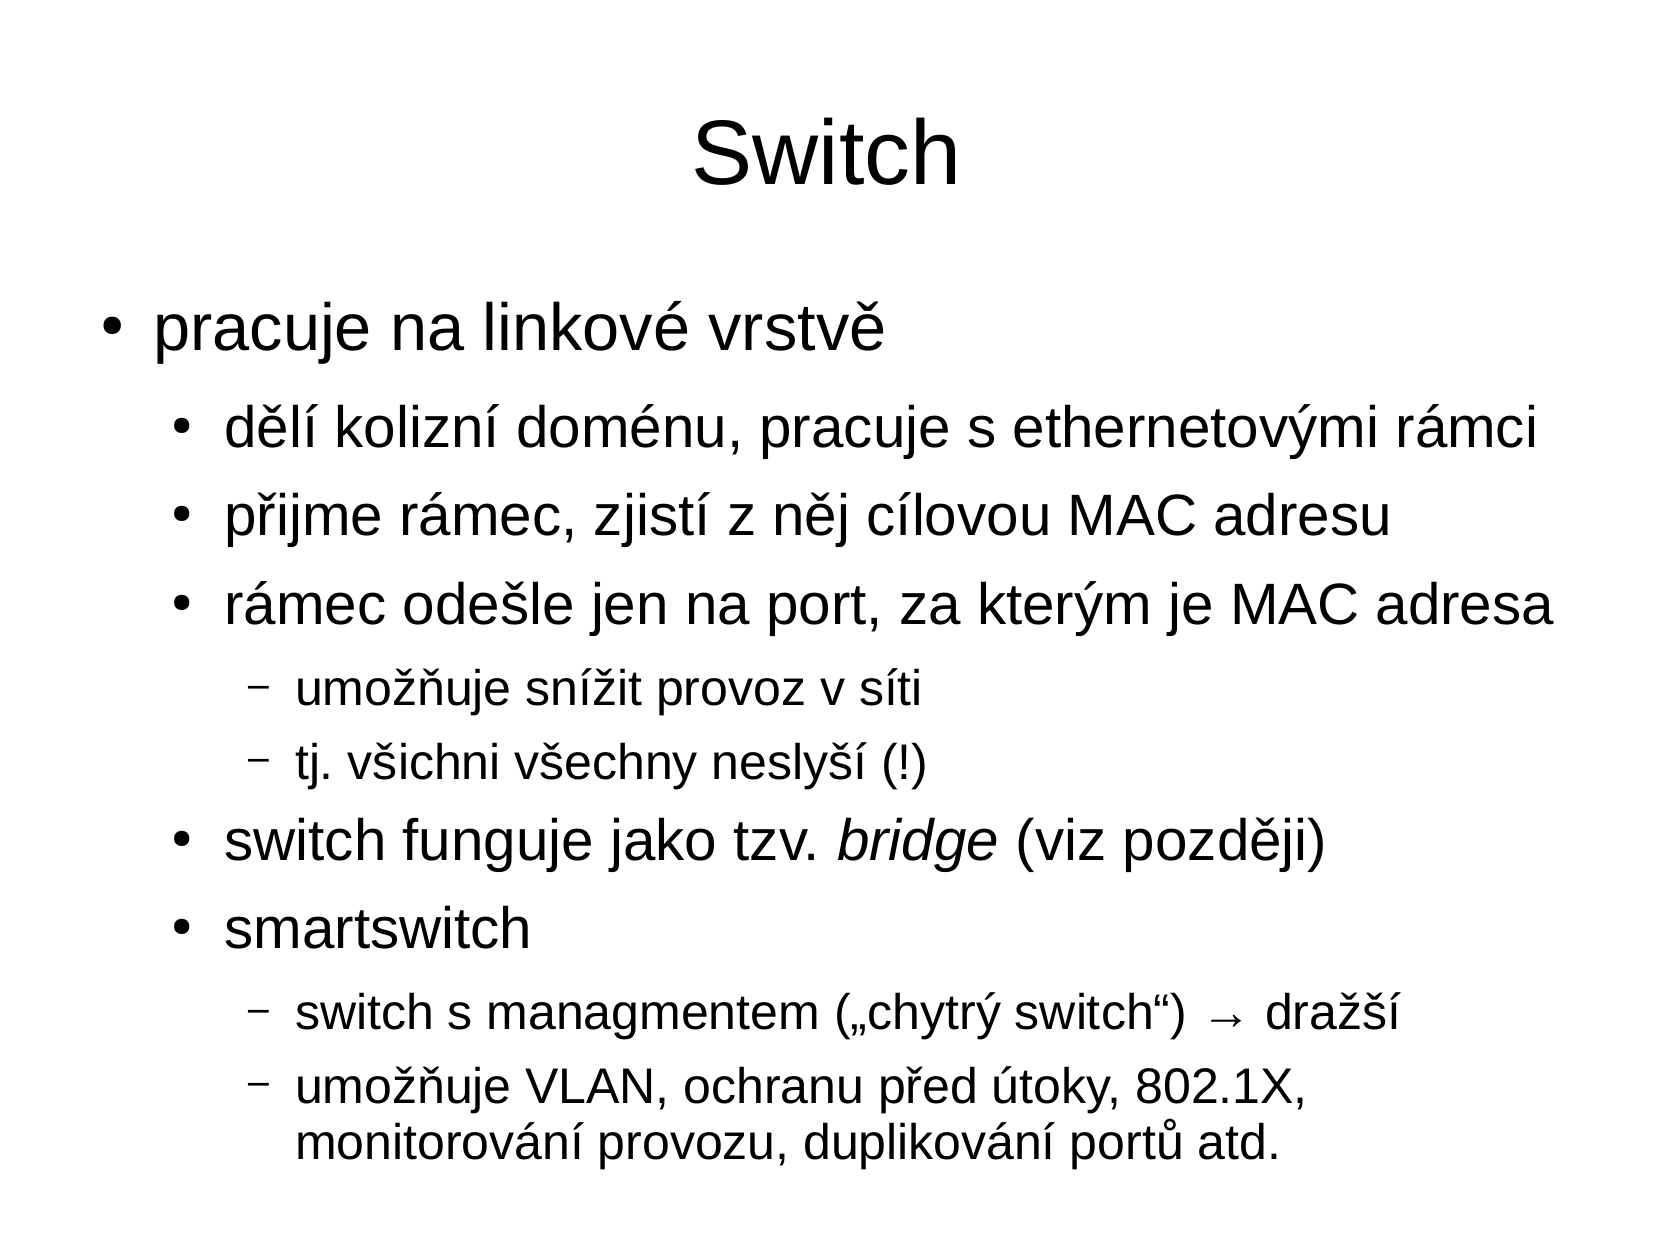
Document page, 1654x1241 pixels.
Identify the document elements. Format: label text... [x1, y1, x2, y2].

list pracuje na linkové vrstvě dělí kolizní doménu, pracuje s ethernetovými rámci přijme rámec, zjistí z něj cílovou MAC adresu rámec odešle jen na port, za kterým je MAC adresa umožňuje snížit provoz v síti tj. všichni všechny neslyší (!) switch funguje jako tzv. bridge (viz později) smartswitch switch s managmentem („chytrý switch“) → dražší umožňuje VLAN, ochranu před útoky, 802.1X, monitorování provozu, duplikování portů atd. [82, 290, 1571, 1170]
title Switch [82, 49, 1571, 257]
